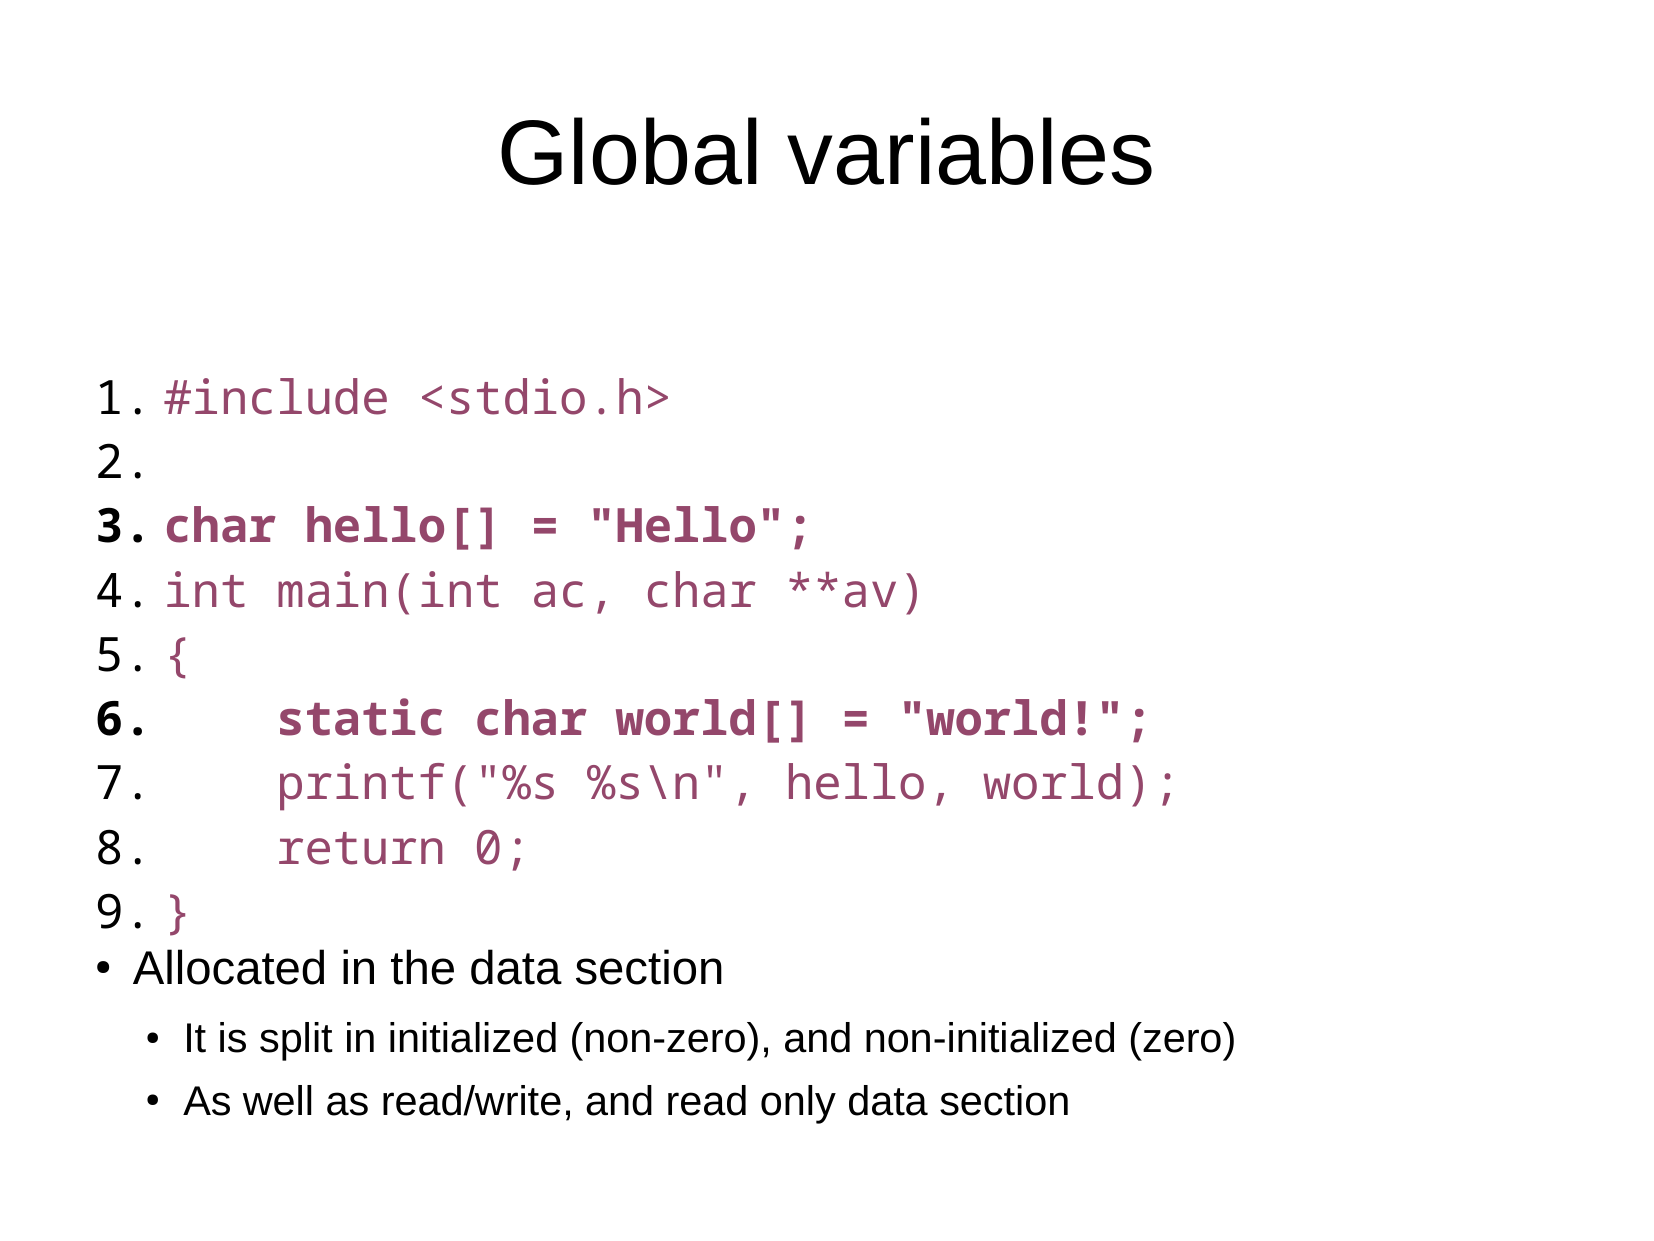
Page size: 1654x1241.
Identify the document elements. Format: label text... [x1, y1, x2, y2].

list #include <stdio.h> char hello[] = "Hello"; int main(int ac, char **av) { static char world[] = "world!"; printf("%s %s\n", hello, world); return 0; } Allocated in the data section It is split in initialized (non-zero), and non-initialized (zero) As well as read/write, and read only data section [82, 290, 1571, 1126]
title Global variables [82, 49, 1571, 257]
